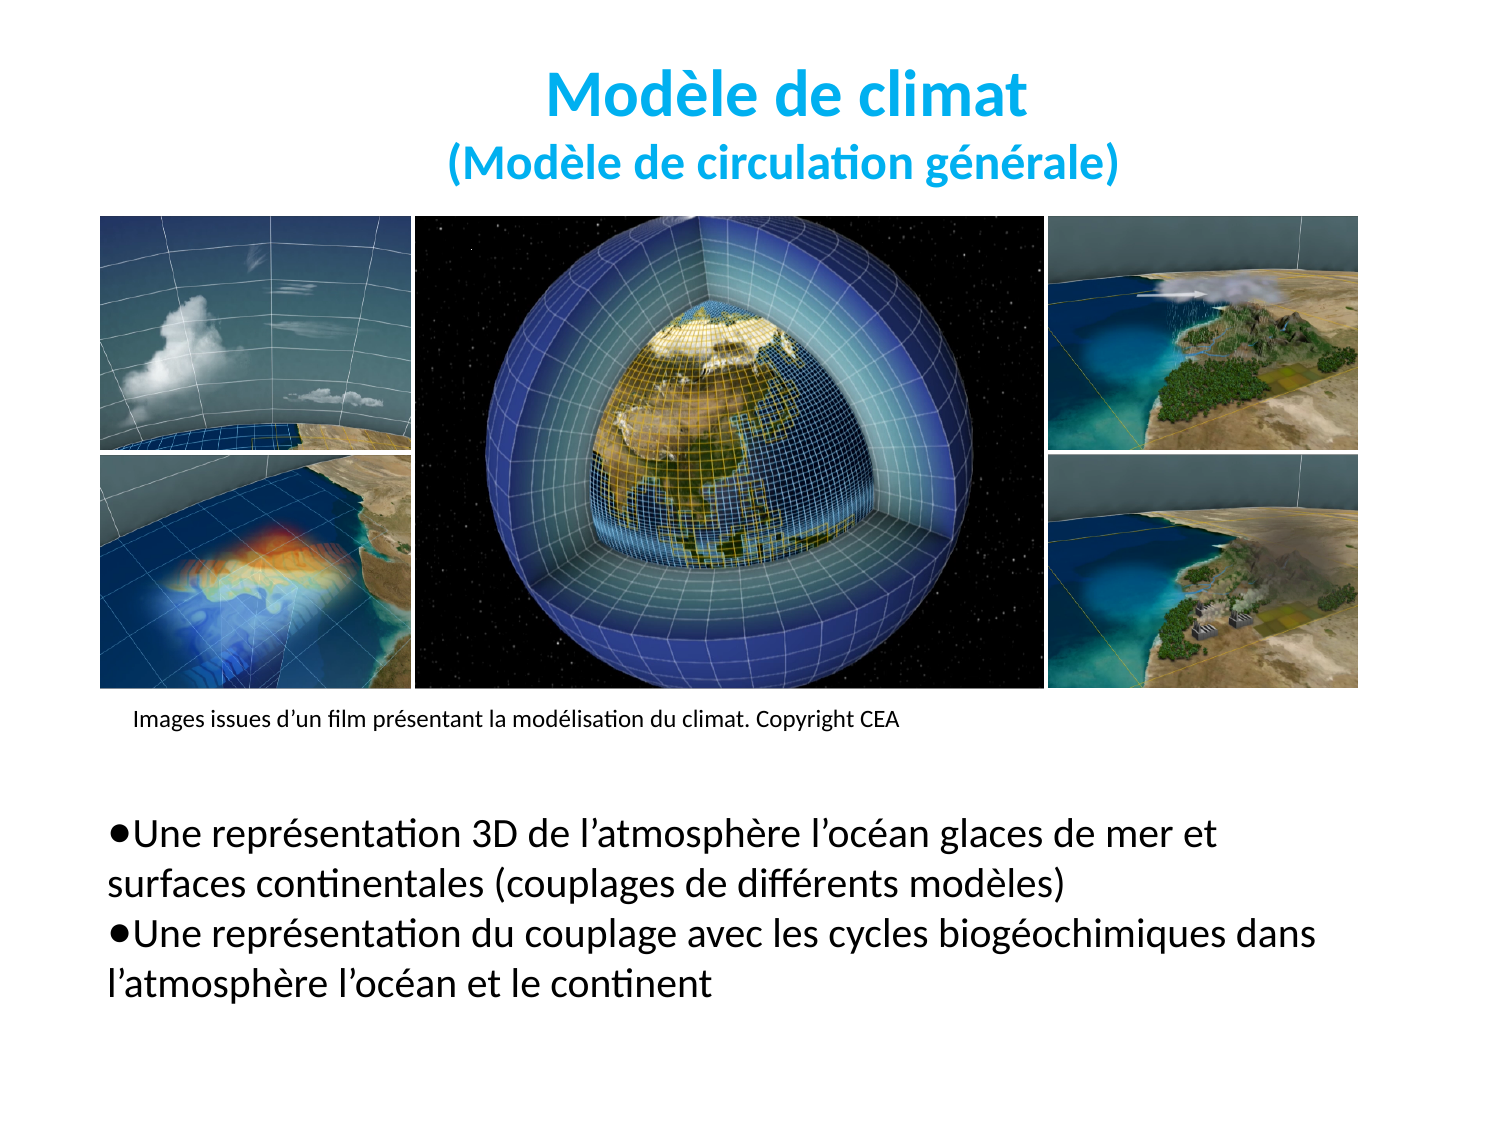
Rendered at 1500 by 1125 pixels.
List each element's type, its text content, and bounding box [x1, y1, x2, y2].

text_box Modèle de climat (Modèle de circulation générale) [21, 42, 1500, 168]
text_box Une représentation 3D de l’atmosphère l’océan glaces de mer et surfaces continentales (couplages de différents modèles) Une représentation du couplage avec les cycles biogéochimiques dans l’atmosphère l’océan et le continent [92, 798, 1352, 1114]
text_box Images issues d’un film présentant la modélisation du climat. Copyright CEA [118, 694, 1109, 740]
picture [100, 216, 1358, 689]
